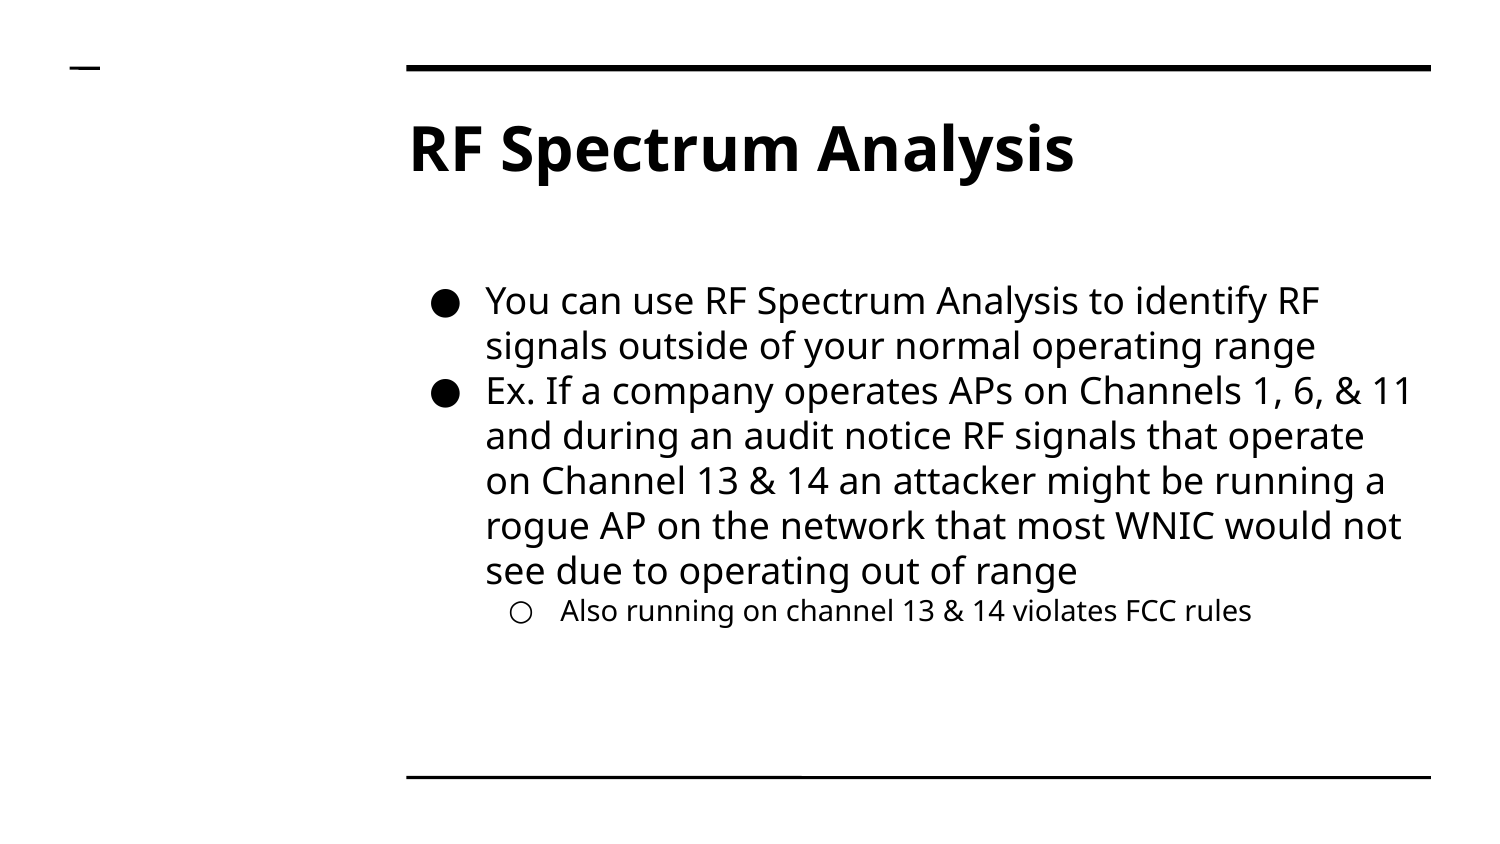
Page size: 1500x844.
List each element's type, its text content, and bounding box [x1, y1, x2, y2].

title RF Spectrum Analysis [393, 94, 1431, 199]
list You can use RF Spectrum Analysis to identify RF signals outside of your normal operating range Ex. If a company operates APs on Channels 1, 6, & 11 and during an audit notice RF signals that operate on Channel 13 & 14 an attacker might be running a rogue AP on the network that most WNIC would not see due to operating out of range Also running on channel 13 & 14 violates FCC rules [395, 261, 1433, 755]
